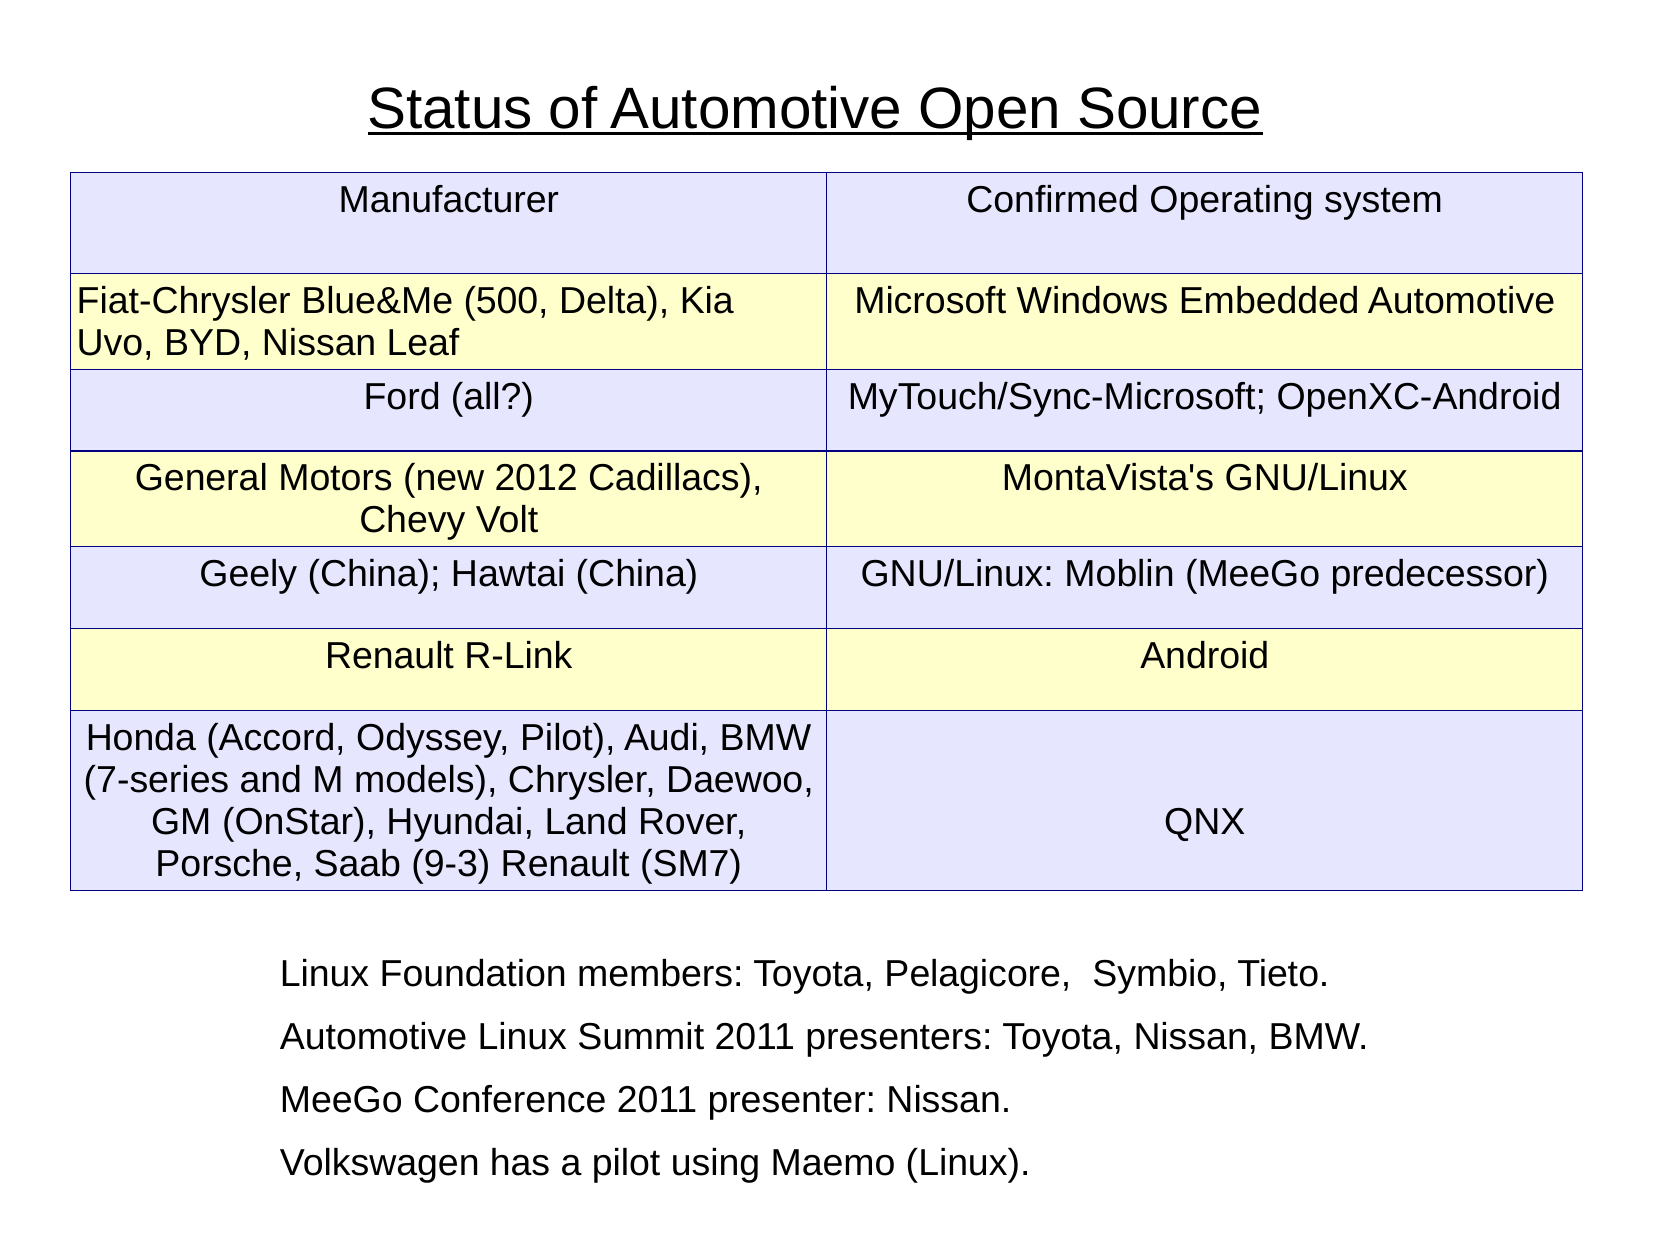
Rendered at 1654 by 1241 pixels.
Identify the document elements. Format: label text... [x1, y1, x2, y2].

table_cell GNU/Linux: Moblin (MeeGo predecessor) [827, 547, 1582, 628]
table_cell MontaVista's GNU/Linux [827, 452, 1582, 546]
table_cell MyTouch/Sync-Microsoft; OpenXC-Android [827, 370, 1582, 450]
table_cell Android [827, 629, 1582, 710]
table_header Manufacturer [71, 173, 826, 273]
table_cell QNX [827, 711, 1582, 890]
table_cell Honda (Accord, Odyssey, Pilot), Audi, BMW (7-series and M models), Chrysler, Daewoo, GM (OnStar), Hyundai, Land Rover, Porsche, Saab (9-3) Renault (SM7) [71, 711, 826, 890]
table_cell General Motors (new 2012 Cadillacs), Chevy Volt [71, 452, 826, 546]
text_box Status of Automotive Open Source [352, 68, 1279, 149]
table_header Confirmed Operating system [827, 173, 1582, 273]
table_cell Geely (China); Hawtai (China) [71, 547, 826, 628]
table_cell Microsoft Windows Embedded Automotive [827, 274, 1582, 369]
table_cell Renault R-Link [71, 629, 826, 710]
text_box Linux Foundation members: Toyota, Pelagicore, Symbio, Tieto. Automotive Linux Summit 2011 presenters: Toyota, Nissan, BMW. MeeGo Conference 2011 presenter: Nissan. Volkswagen has a pilot using Maemo (Linux). [265, 924, 1397, 1171]
table_cell Fiat-Chrysler Blue&Me (500, Delta), Kia Uvo, BYD, Nissan Leaf [71, 274, 826, 369]
table_cell Ford (all?) [71, 370, 826, 450]
